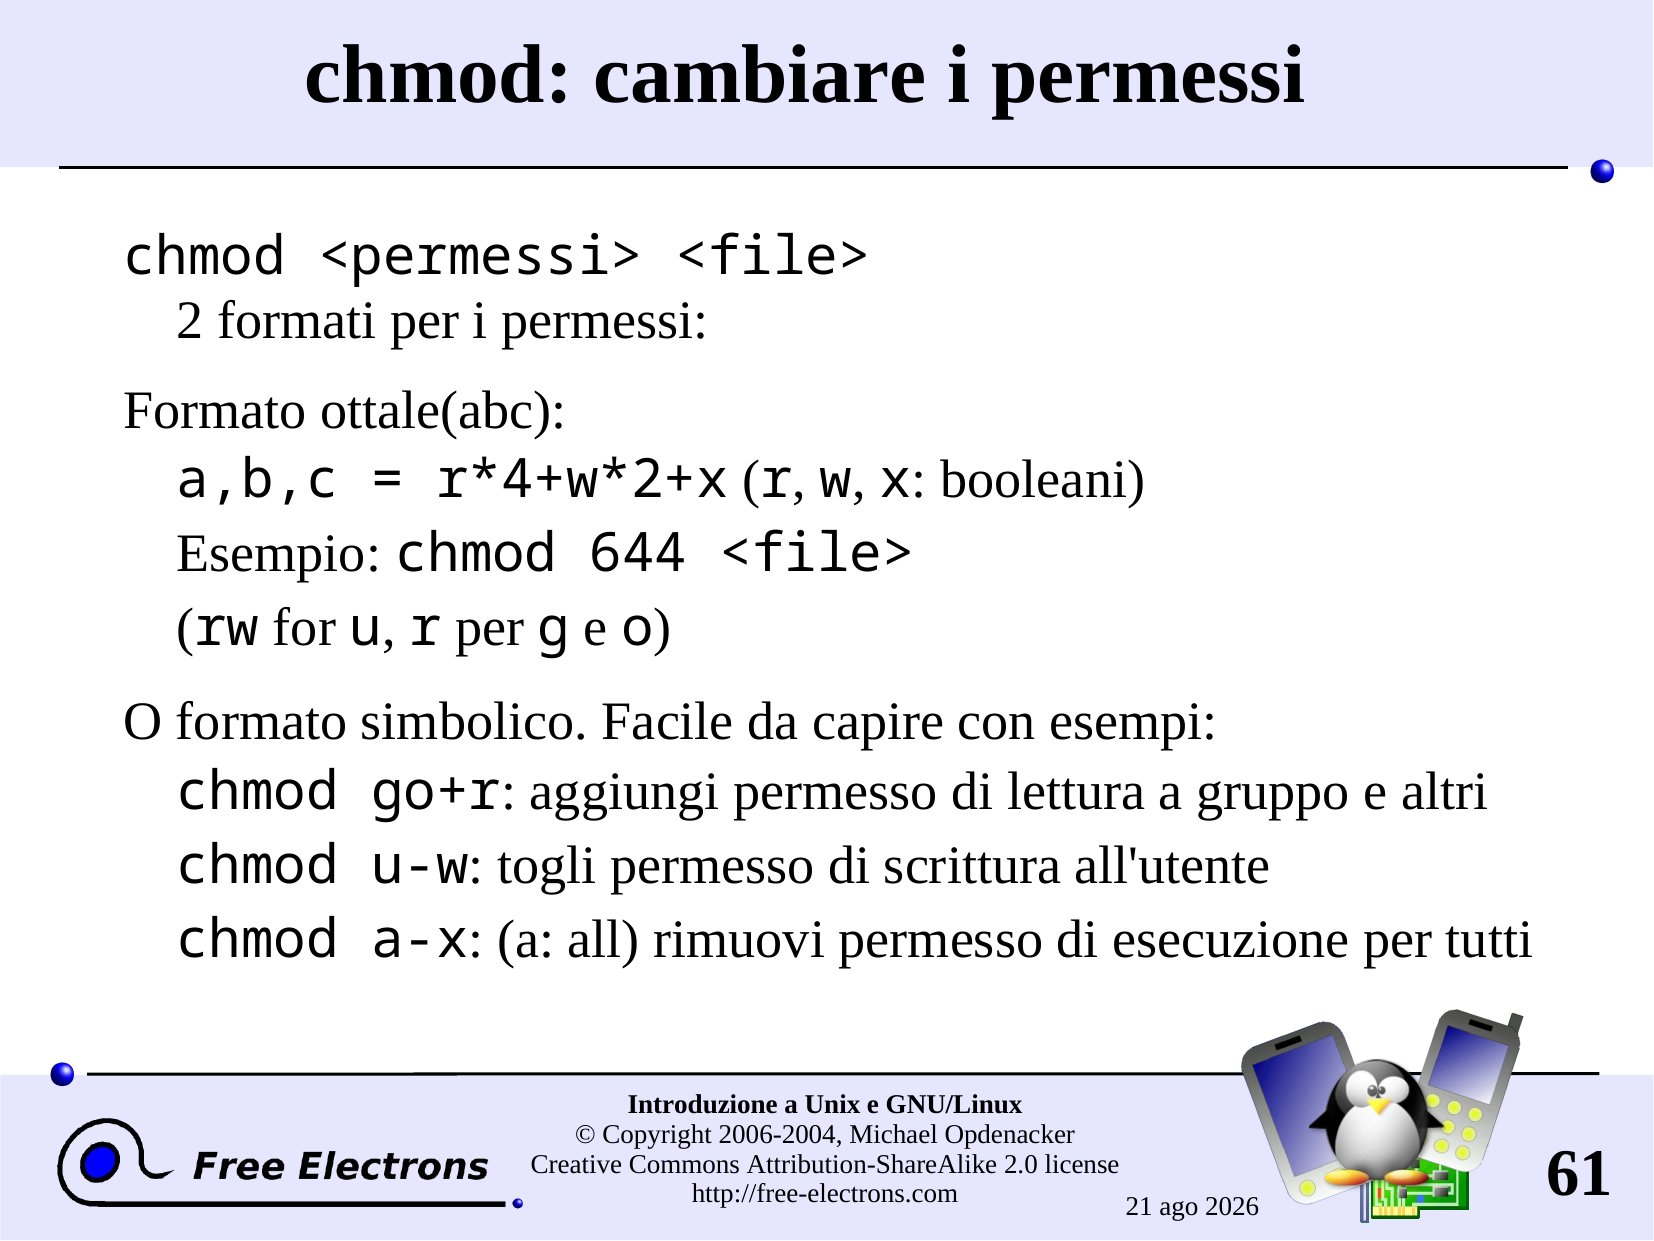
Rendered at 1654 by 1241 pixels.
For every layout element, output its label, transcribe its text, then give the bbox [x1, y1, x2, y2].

picture [1234, 1074, 1519, 1241]
title chmod: cambiare i permessi [60, 20, 1551, 130]
picture [50, 1107, 527, 1216]
list chmod <permessi> <file> 2 formati per i permessi: Formato ottale(abc): a,b,c = r*4+w*2+x (r, w, x: booleani) Esempio: chmod 644 <file> (rw for u, r per g e o) O formato simbolico. Facile da capire con esempi: chmod go+r: aggiungi permesso di lettura a gruppo e altri chmod u-w: togli permesso di scrittura all'utente chmod a-x: (a: all) rimuovi permesso di esecuzione per tutti [105, 216, 1547, 1074]
